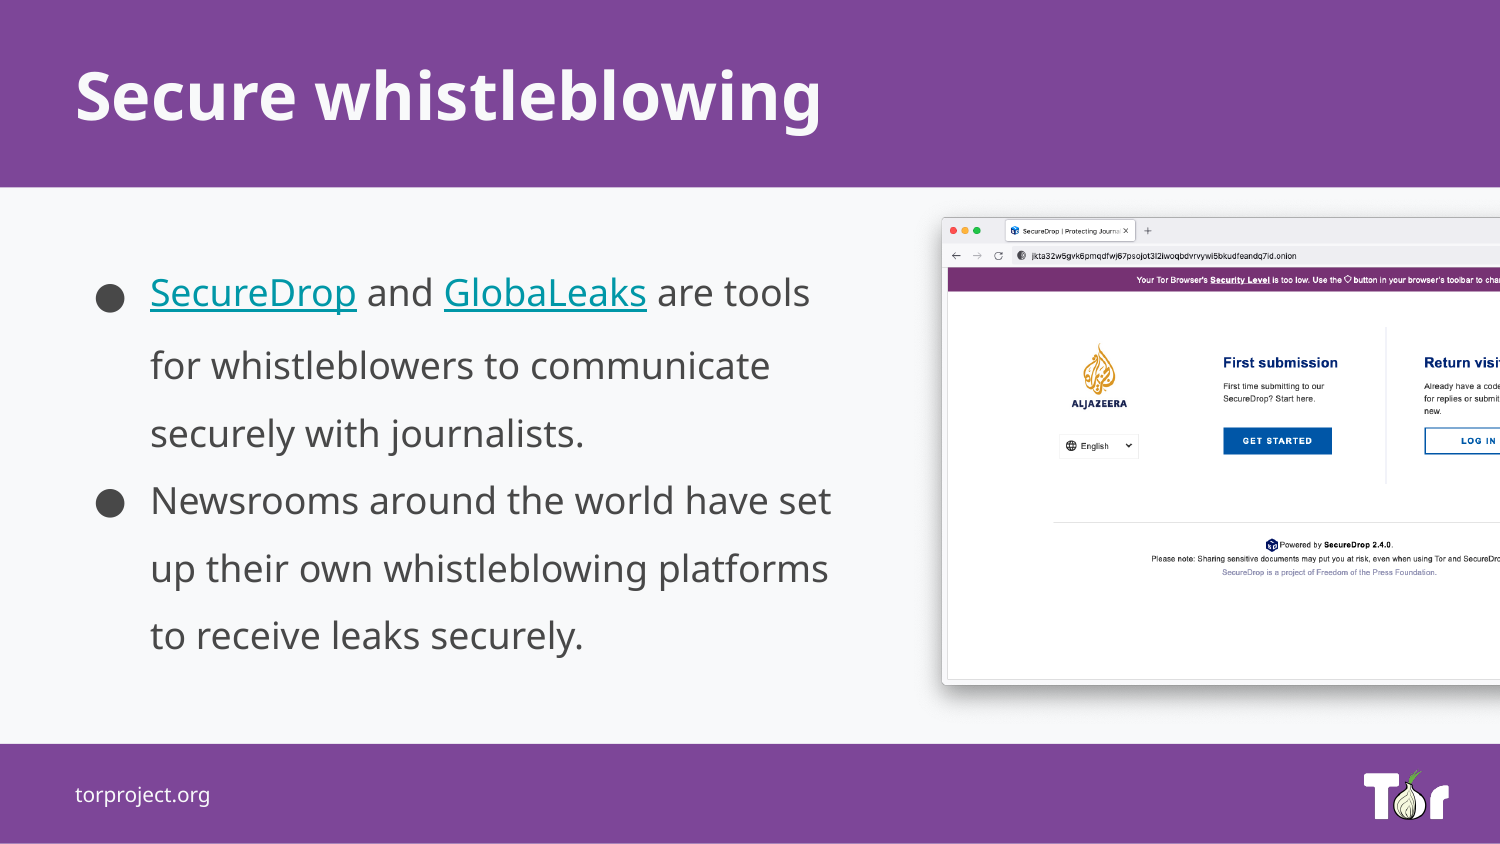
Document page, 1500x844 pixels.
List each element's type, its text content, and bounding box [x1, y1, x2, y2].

title Secure whistleblowing [75, 46, 1436, 141]
list SecureDrop and GlobaLeaks are tools for whistleblowers to communicate securely with journalists. Newsrooms around the world have set up their own whistleblowing platforms to receive leaks securely. [75, 187, 863, 713]
picture [909, 195, 1500, 728]
picture [1364, 768, 1449, 820]
